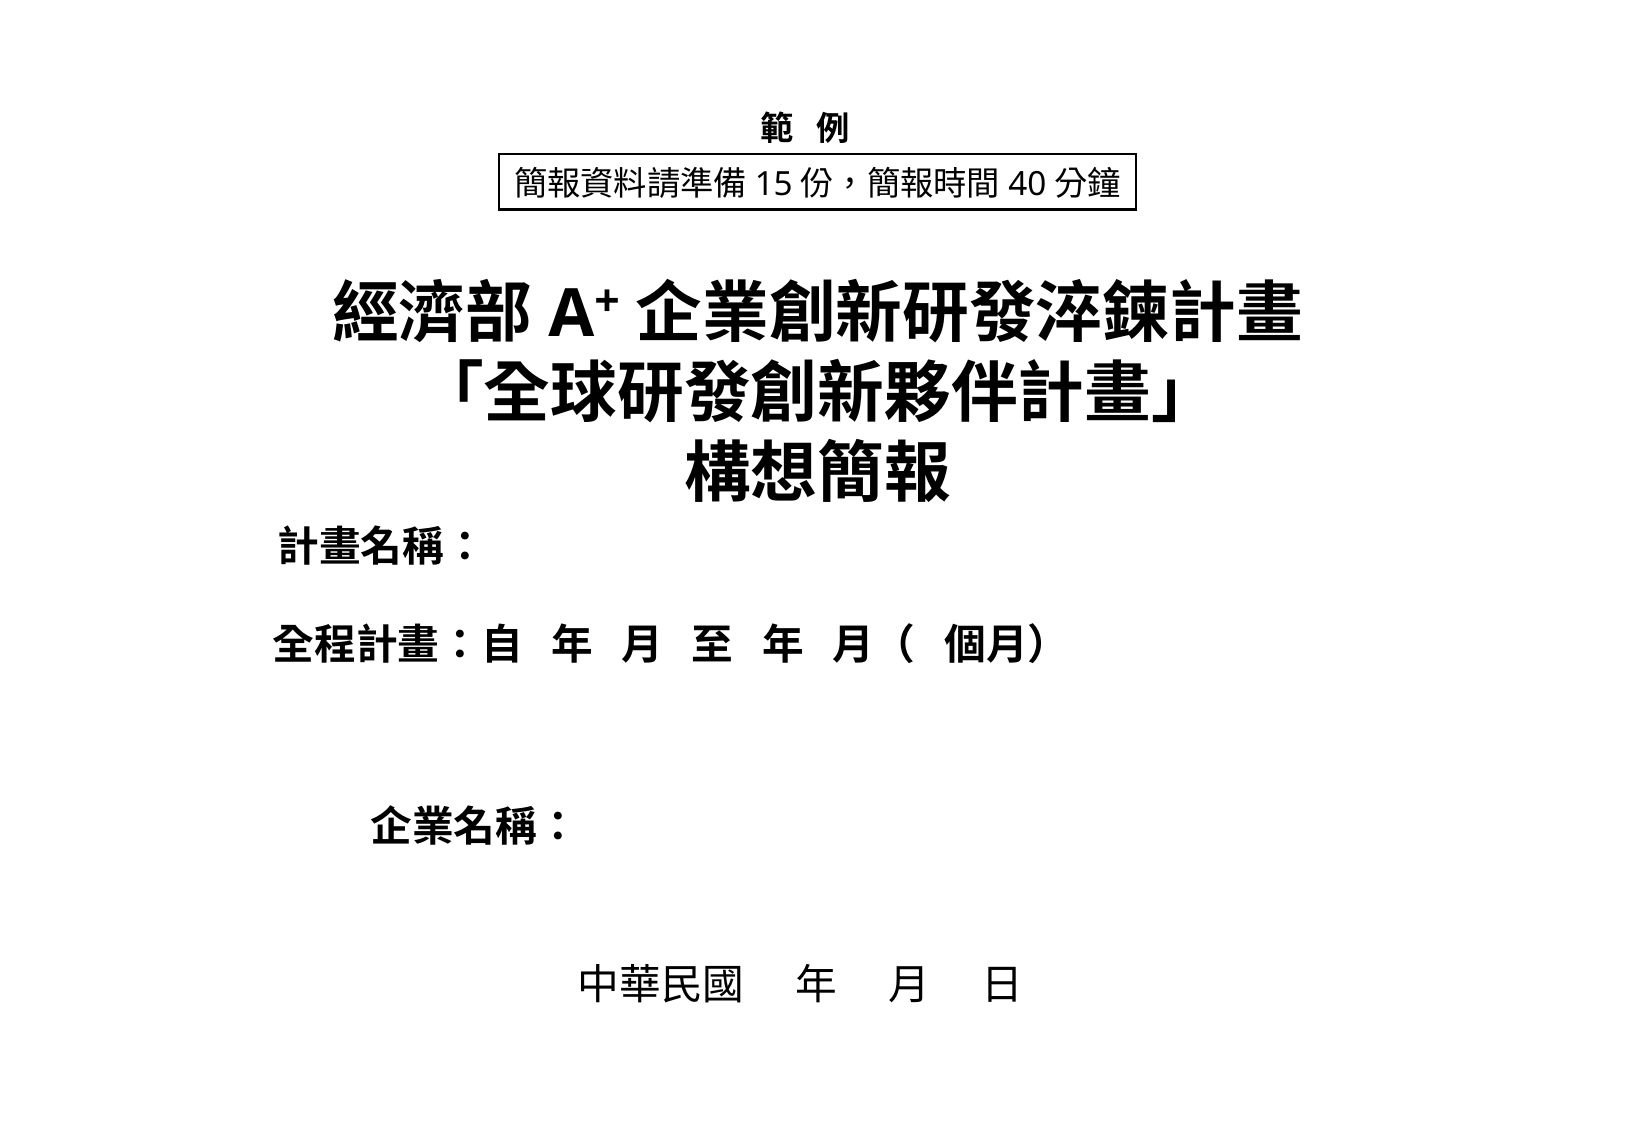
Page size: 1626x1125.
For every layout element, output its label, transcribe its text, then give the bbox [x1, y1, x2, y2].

text_box 經濟部A+企業創新研發淬鍊計畫 「全球研發創新夥伴計畫」 構想簡報 [127, 262, 1508, 450]
text_box 全程計畫：自 年 月 至 年 月（ 個月） [257, 610, 1085, 675]
text_box 企業名稱： [355, 792, 1256, 857]
text_box 範 例 [746, 100, 865, 154]
text_box 計畫名稱： [262, 512, 502, 578]
text_box 中華民國 年 月 日 [563, 950, 1038, 1015]
text_box 簡報資料請準備15份，簡報時間40分鐘 [499, 154, 1136, 210]
